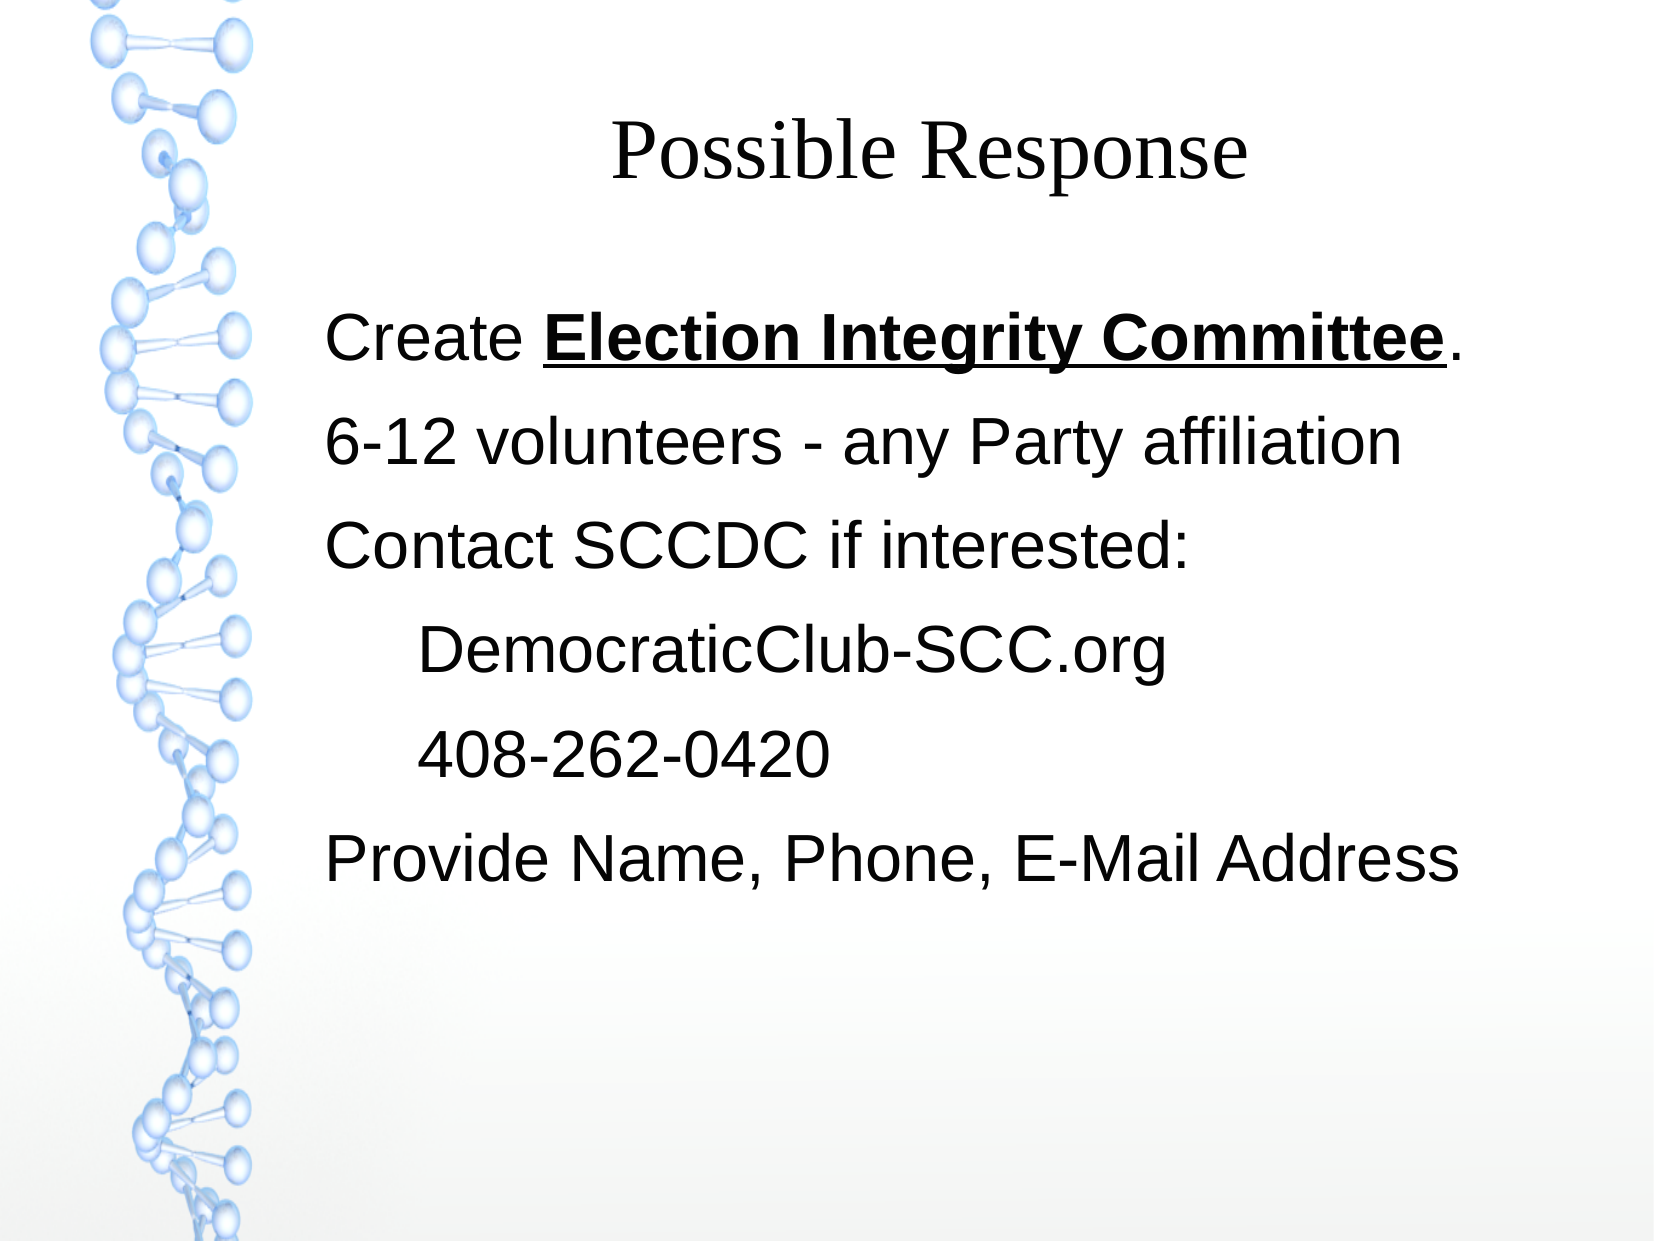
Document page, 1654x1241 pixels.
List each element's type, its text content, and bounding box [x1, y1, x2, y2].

list Create Election Integrity Committee. 6-12 volunteers - any Party affiliation Contact SCCDC if interested: DemocraticClub-SCC.org 408-262-0420 Provide Name, Phone, E-Mail Address [324, 300, 1591, 1020]
title Possible Response [265, 47, 1595, 252]
picture [0, 0, 1654, 1241]
